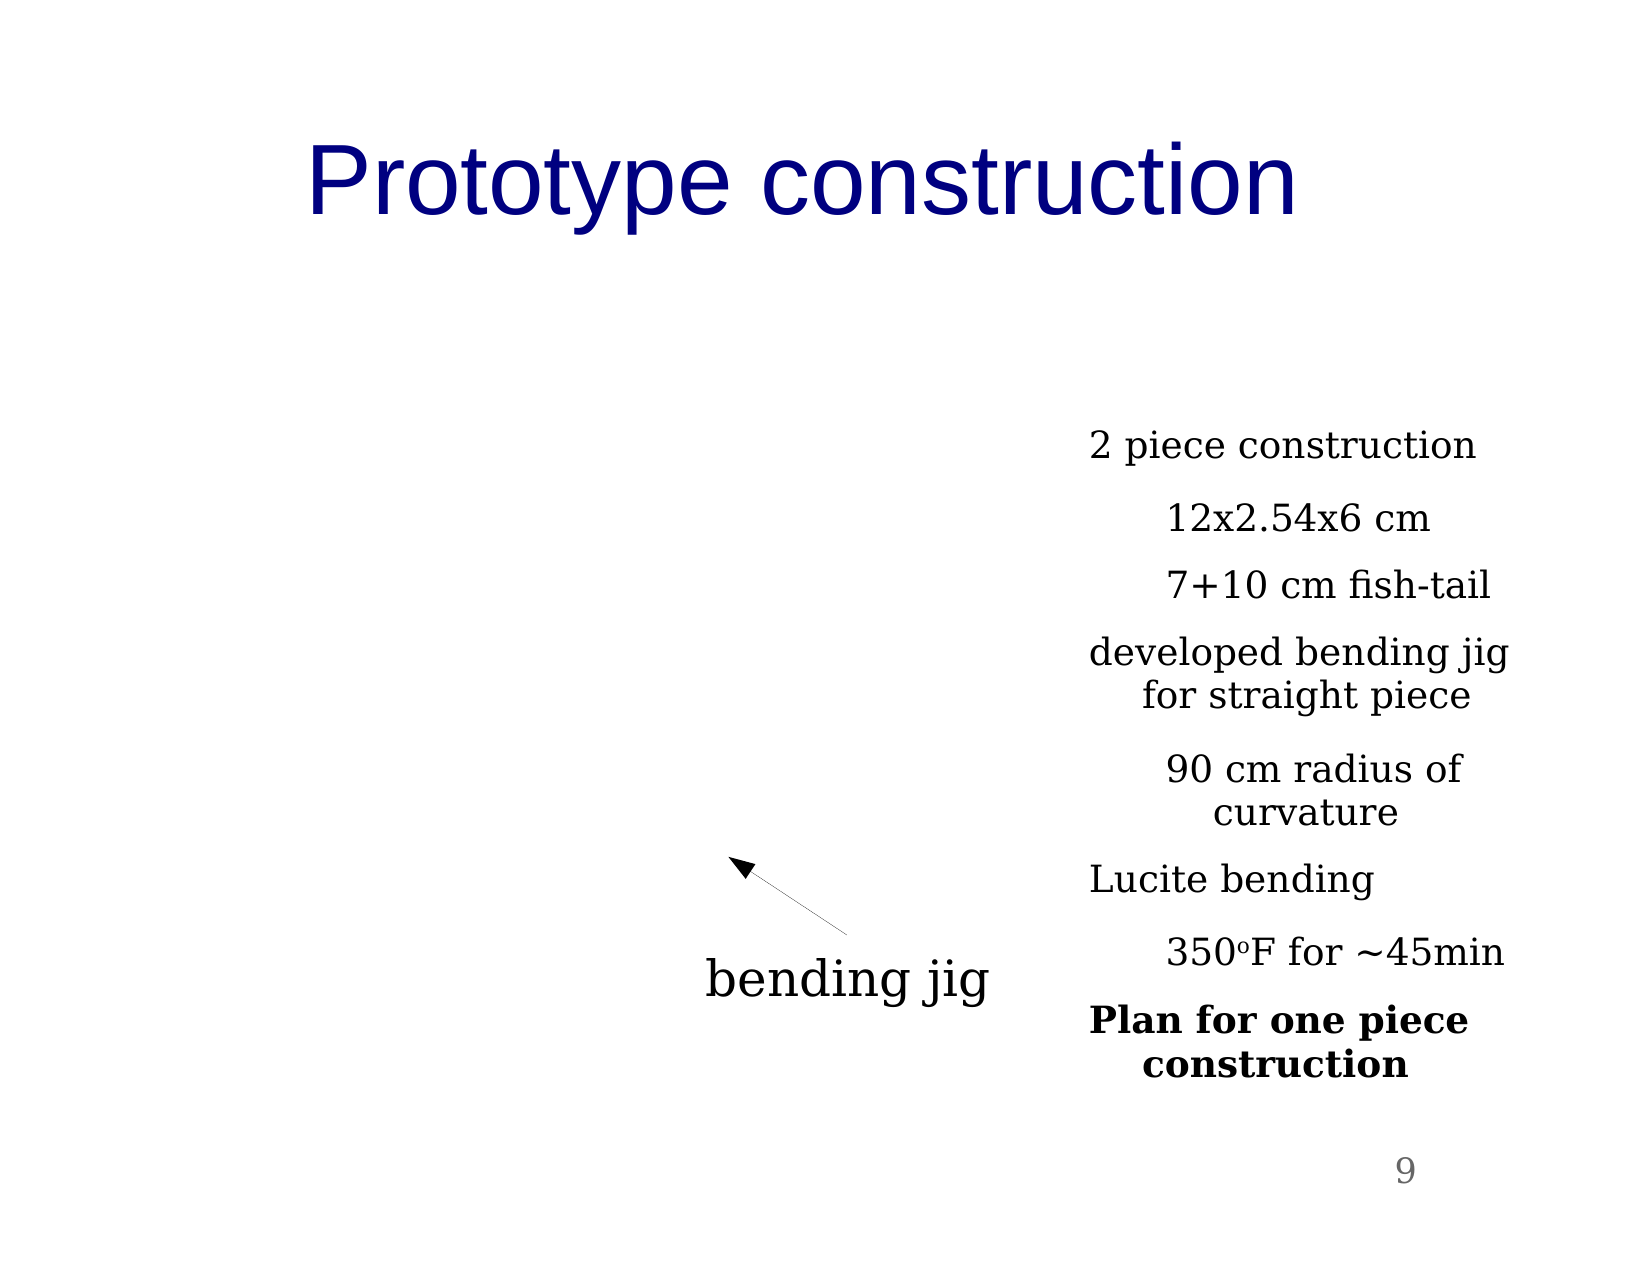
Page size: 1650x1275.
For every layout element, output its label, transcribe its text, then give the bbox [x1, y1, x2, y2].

list 2 piece construction 12x2.54x6 cm 7+10 cm fish-tail developed bending jig for straight piece 90 cm radius of curvature Lucite bending 350oF for ~45min Plan for one piece construction [1071, 423, 1562, 1115]
text_box Prototype construction [305, 124, 1397, 340]
text_box bending jig [705, 950, 992, 1009]
picture [80, 395, 1037, 1025]
text_box <number> [1394, 1151, 1592, 1192]
